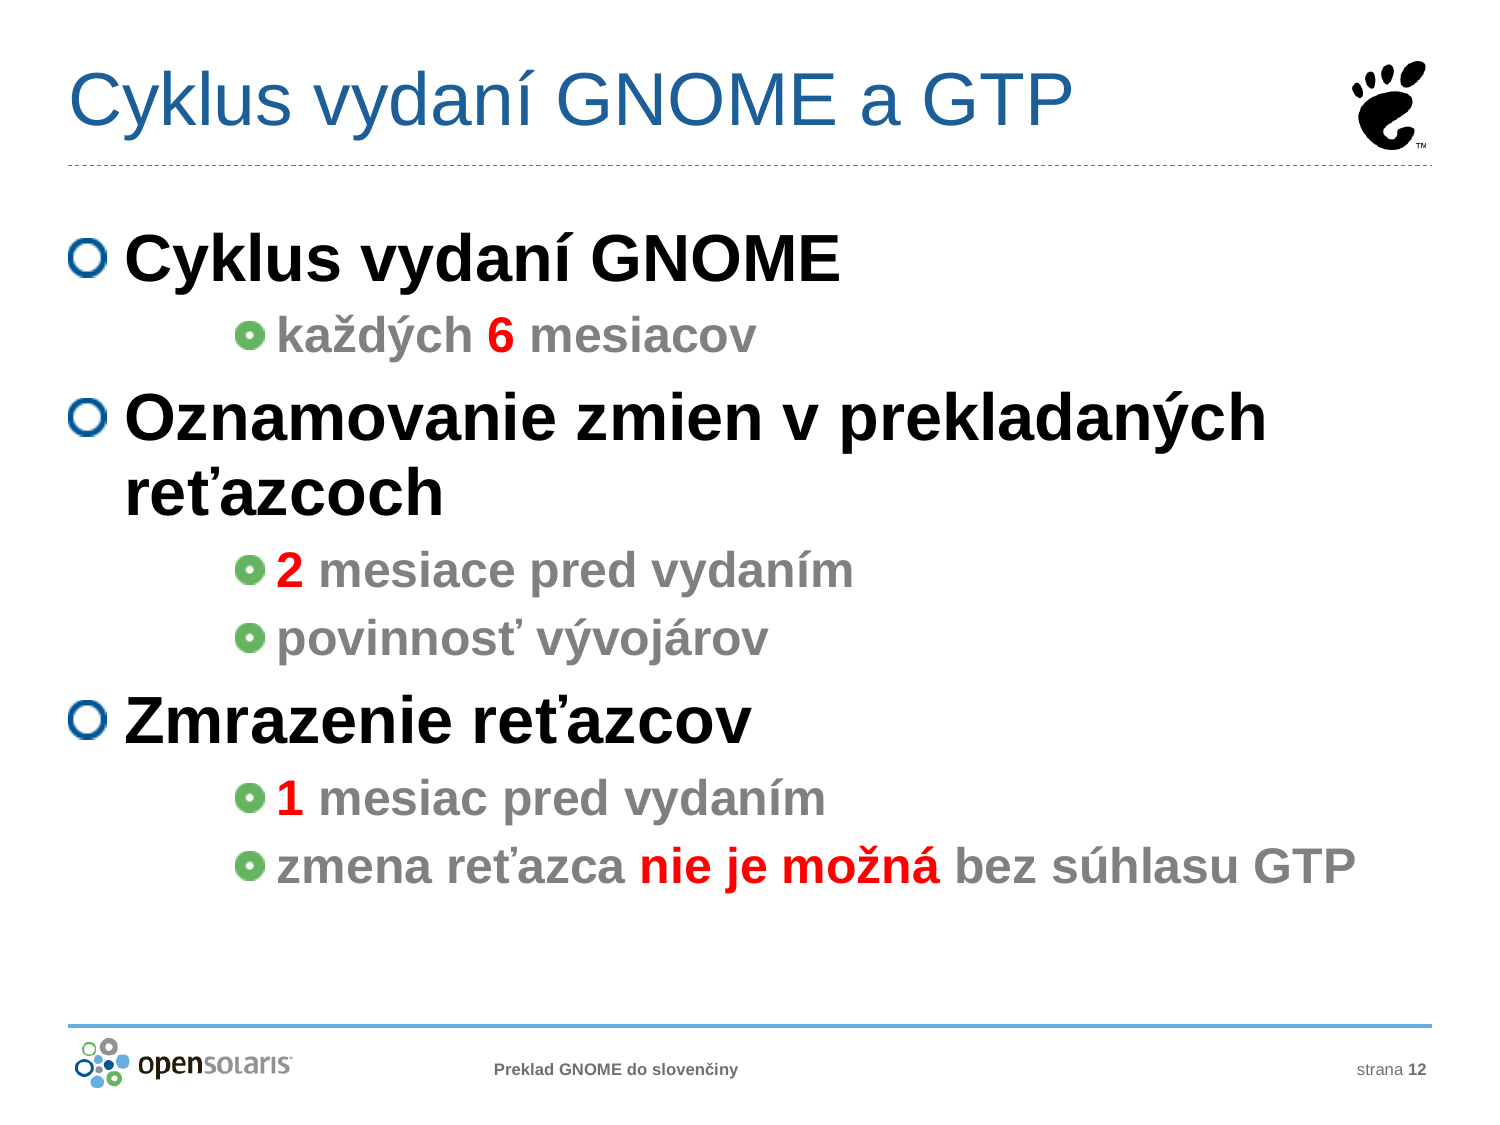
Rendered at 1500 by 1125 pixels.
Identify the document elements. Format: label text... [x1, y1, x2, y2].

picture [1352, 61, 1426, 150]
title Cyklus vydaní GNOME a GTP [68, 51, 1388, 148]
picture [74, 1038, 293, 1088]
list Cyklus vydaní GNOME každých 6 mesiacov Oznamovanie zmien v prekladaných reťazcoch 2 mesiace pred vydaním povinnosť vývojárov Zmrazenie reťazcov 1 mesiac pred vydaním zmena reťazca nie je možná bez súhlasu GTP [68, 220, 1432, 978]
